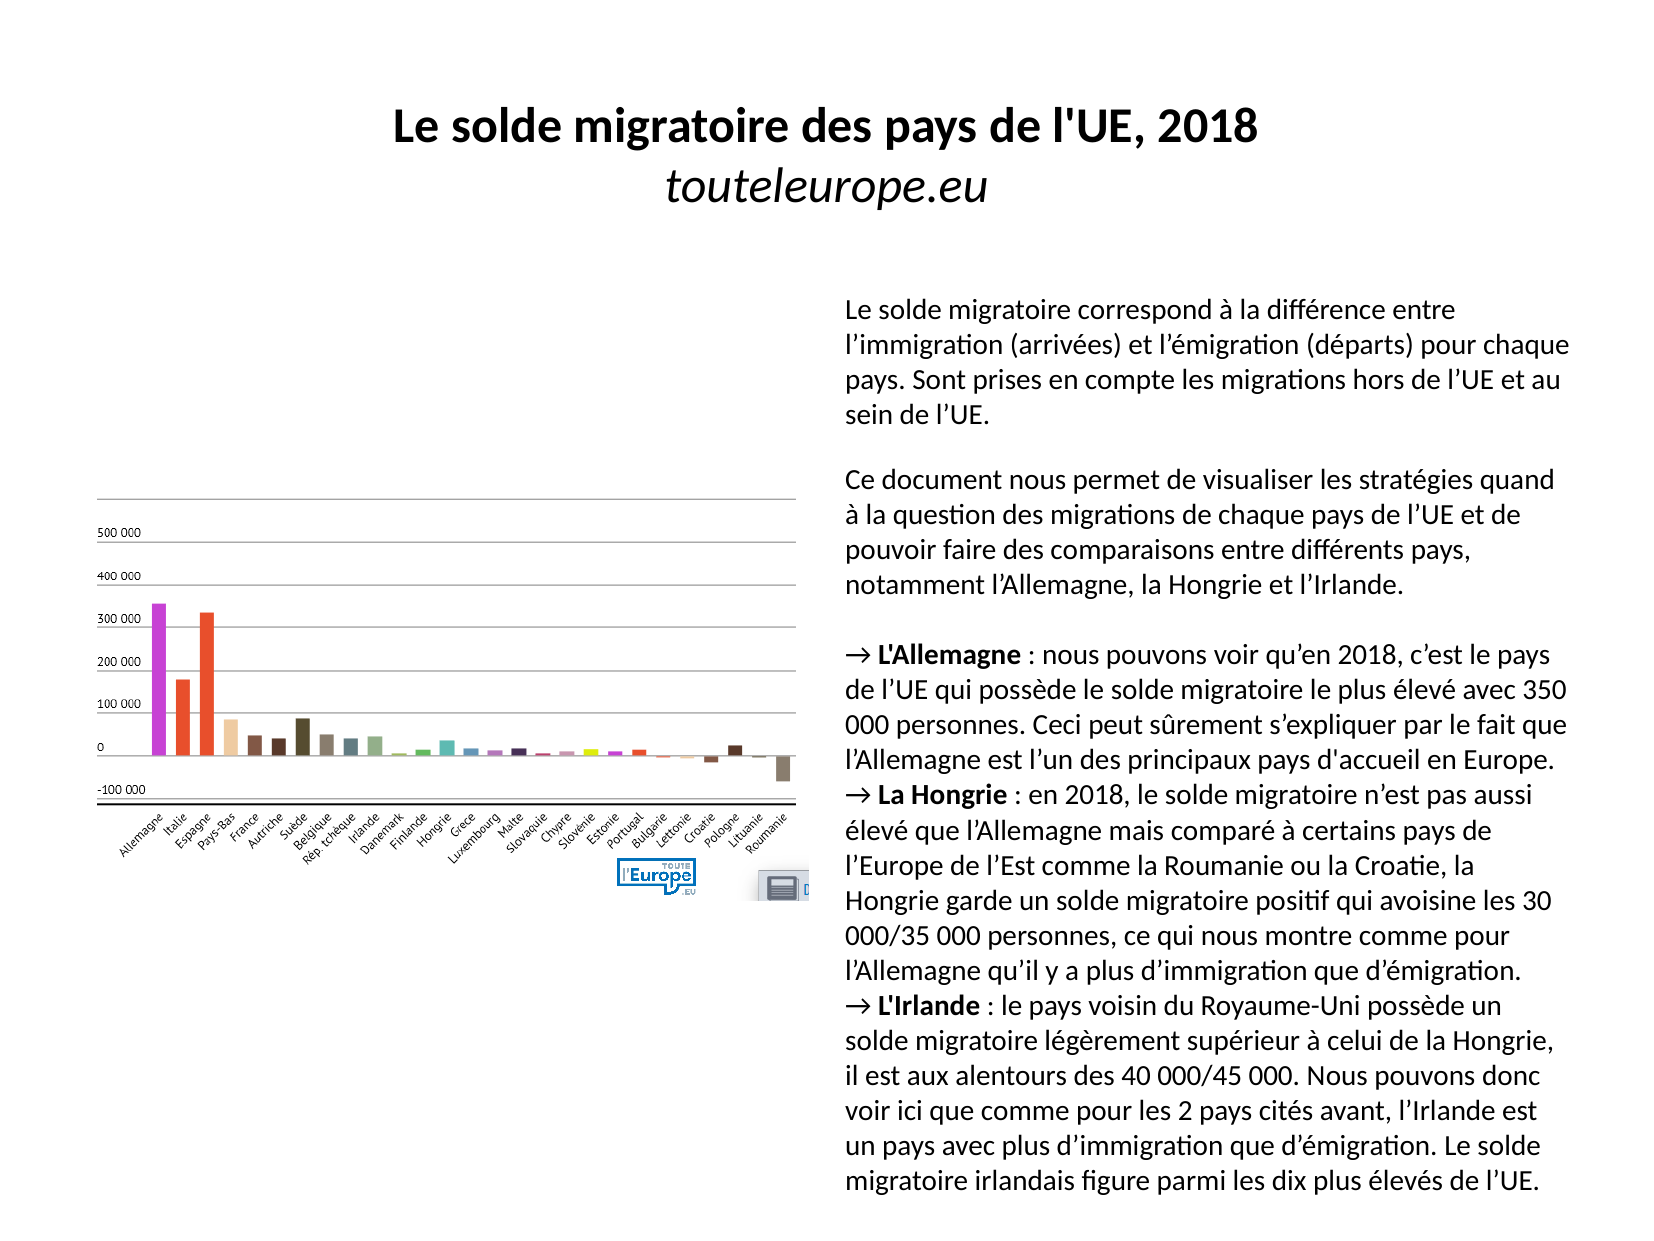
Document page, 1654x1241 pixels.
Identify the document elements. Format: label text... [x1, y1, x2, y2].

picture [82, 498, 809, 901]
list Le solde migratoire correspond à la différence entre l’immigration (arrivées) et l’émigration (départs) pour chaque pays. Sont prises en compte les migrations hors de l’UE et au sein de l’UE. Ce document nous permet de visualiser les stratégies quand à la question des migrations de chaque pays de l’UE et de pouvoir faire des comparaisons entre différents pays, notamment l’Allemagne, la Hongrie et l’Irlande. → L'Allemagne : nous pouvons voir qu’en 2018, c’est le pays de l’UE qui possède le solde migratoire le plus élevé avec 350 000 personnes. Ceci peut sûrement s’expliquer par le fait que l’Allemagne est l’un des principaux pays d'accueil en Europe. → La Hongrie : en 2018, le solde migratoire n’est pas aussi élevé que l’Allemagne mais comparé à certains pays de l’Europe de l’Est comme la Roumanie ou la Croatie, la Hongrie garde un solde migratoire positif qui avoisine les 30 000/35 000 personnes, ce qui nous montre comme pour l’Allemagne qu’il y a plus d’immigration que d’émigration. → L'Irlande : le pays voisin du Royaume-Uni possède un solde migratoire légèrement supérieur à celui de la Hongrie, il est aux alentours des 40 000/45 000. Nous pouvons donc voir ici que comme pour les 2 pays cités avant, l’Irlande est un pays avec plus d’immigration que d’émigration. Le solde migratoire irlandais figure parmi les dix plus élevés de l’UE. [845, 290, 1572, 1208]
title Le solde migratoire des pays de l'UE, 2018 touteleurope.eu [82, 49, 1571, 257]
